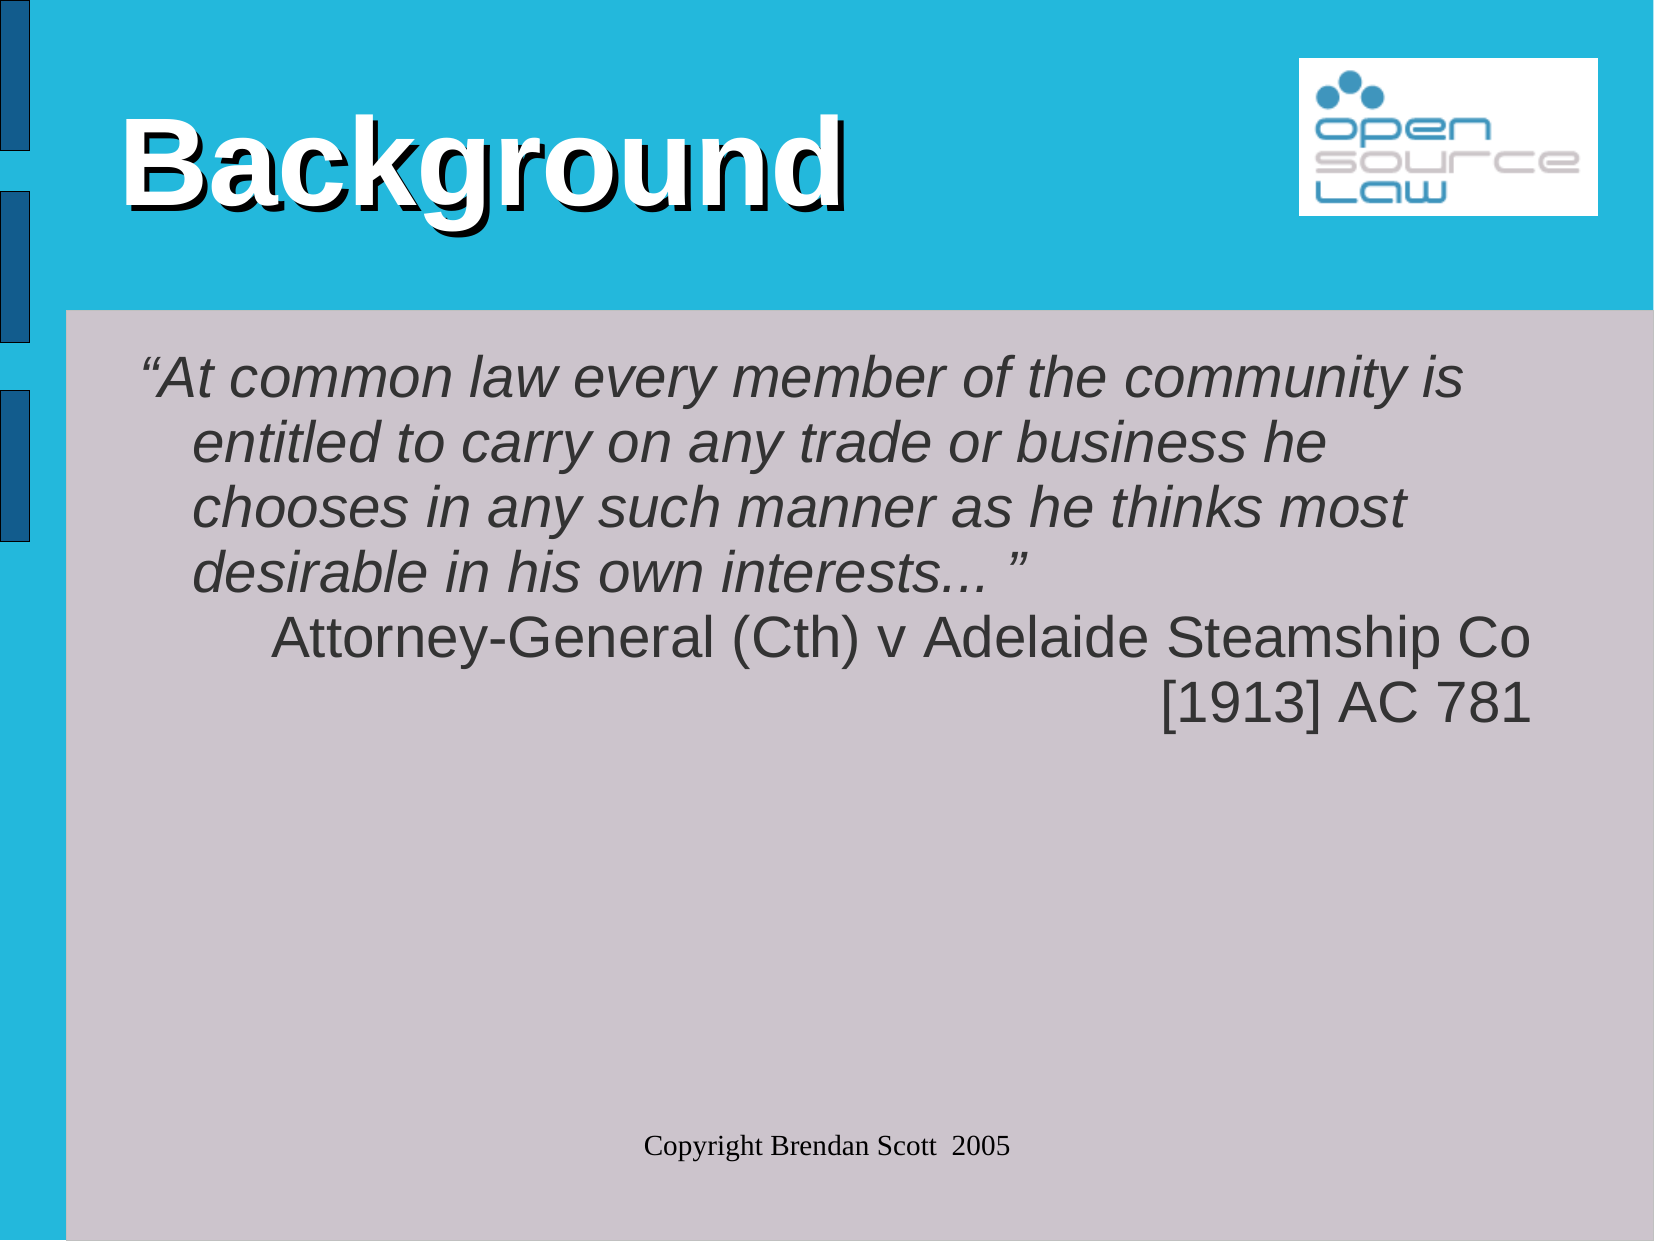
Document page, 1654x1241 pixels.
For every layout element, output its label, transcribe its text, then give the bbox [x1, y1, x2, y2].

list “At common law every member of the community is entitled to carry on any trade or business he chooses in any such manner as he thinks most desirable in his own interests... ” Attorney-General (Cth) v Adelaide Steamship Co [1913] AC 781 [121, 344, 1534, 1112]
title Background [118, 1, 1211, 324]
picture [1299, 58, 1598, 216]
